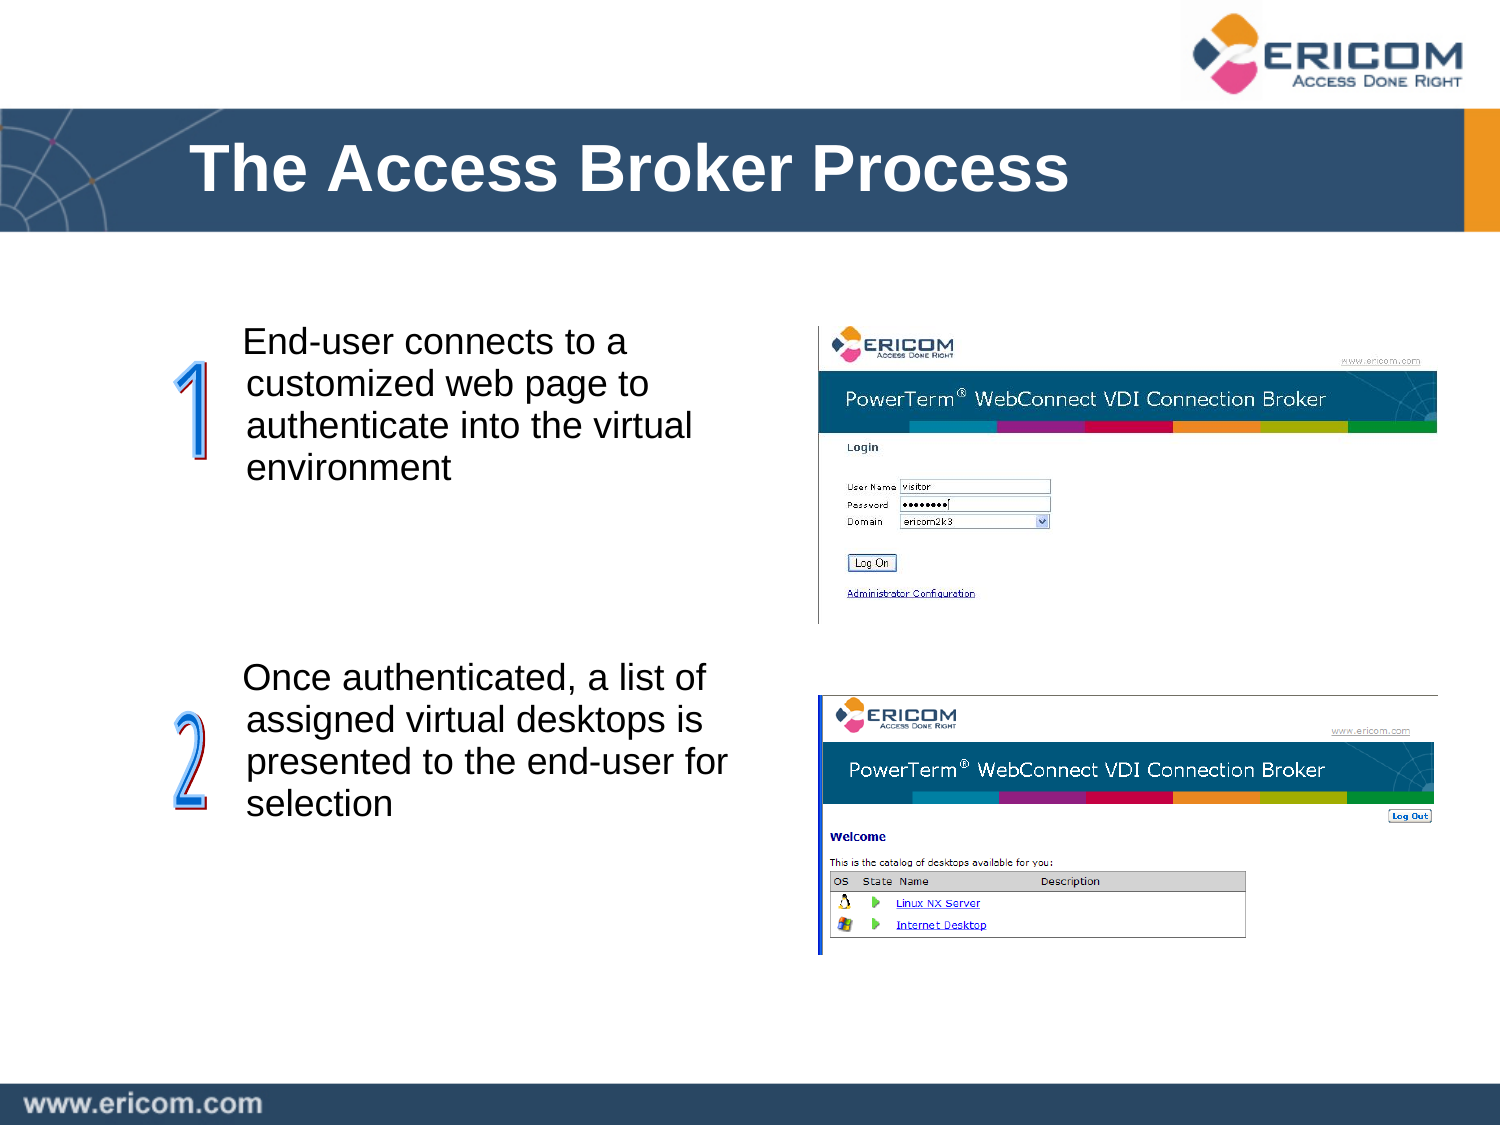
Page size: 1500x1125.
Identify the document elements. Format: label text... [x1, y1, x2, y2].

title The Access Broker Process [174, 74, 1438, 263]
text_box 1 [174, 362, 203, 457]
picture [0, 0, 1500, 1125]
list End-user connects to a customized web page to authenticate into the virtual environment Once authenticated, a list of assigned virtual desktops is presented to the end-user for selection [174, 312, 794, 988]
text_box 2 [174, 712, 204, 807]
